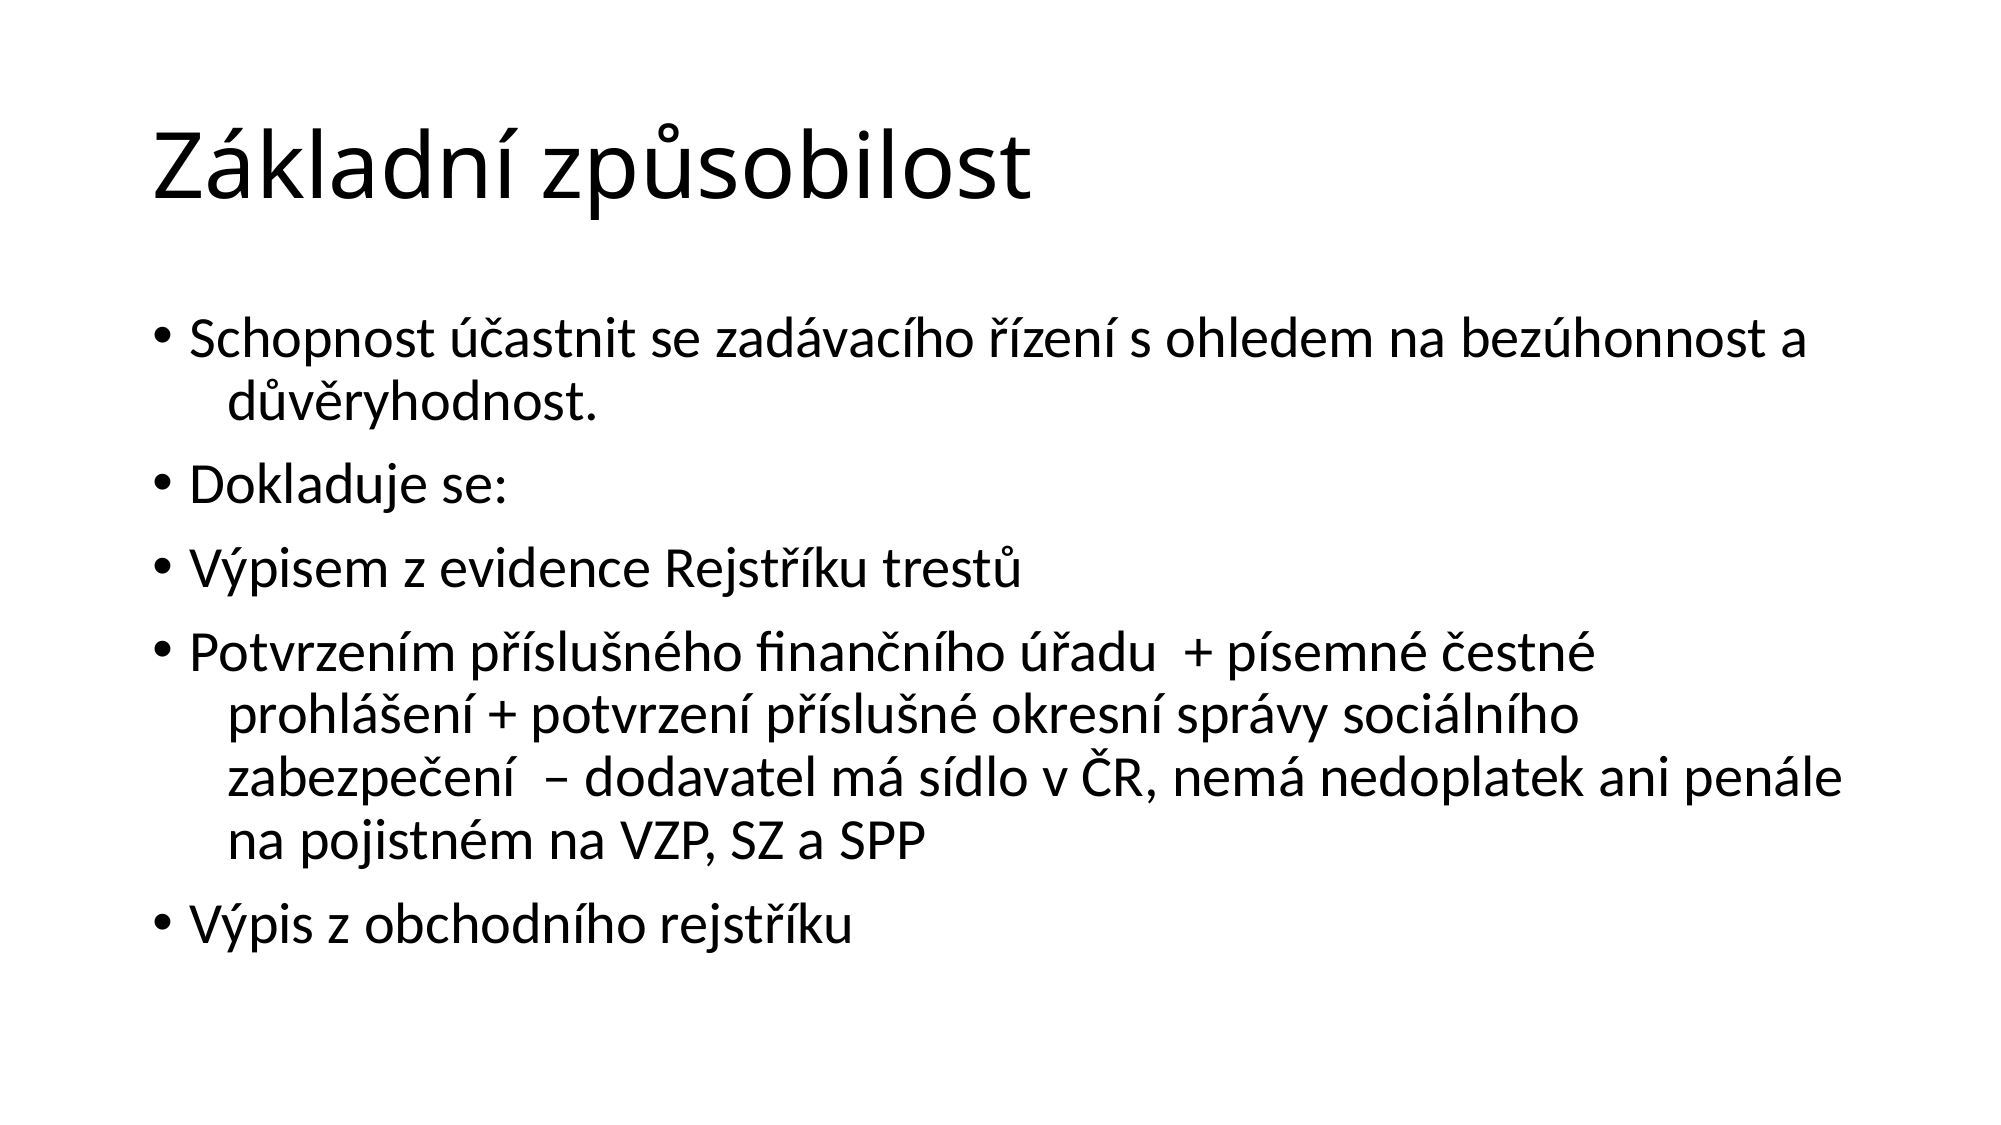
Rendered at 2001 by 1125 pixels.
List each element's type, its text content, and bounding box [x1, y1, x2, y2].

title Základní způsobilost [137, 59, 1863, 278]
list Schopnost účastnit se zadávacího řízení s ohledem na bezúhonnost a důvěryhodnost. Dokladuje se: Výpisem z evidence Rejstříku trestů Potvrzením příslušného finančního úřadu + písemné čestné prohlášení + potvrzení příslušné okresní správy sociálního zabezpečení – dodavatel má sídlo v ČR, nemá nedoplatek ani penále na pojistném na VZP, SZ a SPP Výpis z obchodního rejstříku [137, 299, 1863, 1014]
